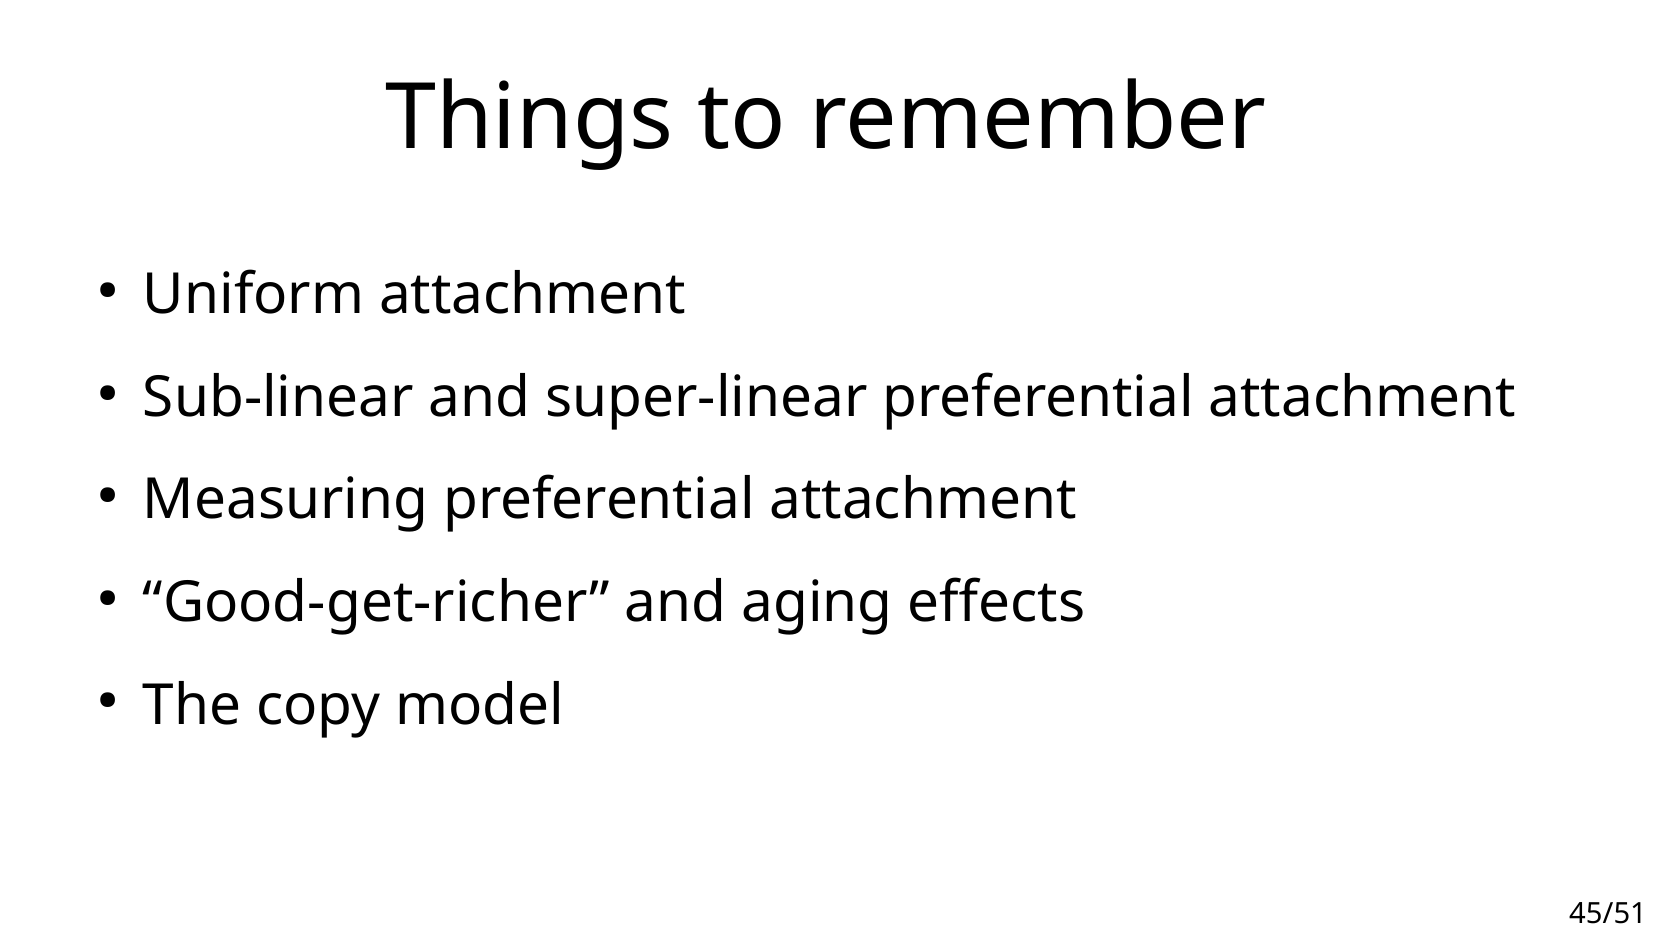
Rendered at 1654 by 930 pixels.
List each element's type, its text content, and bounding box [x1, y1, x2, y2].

title Things to remember [82, 1, 1571, 225]
list Uniform attachment Sub-linear and super-linear preferential attachment Measuring preferential attachment “Good-get-richer” and aging effects The copy model [82, 252, 1571, 793]
